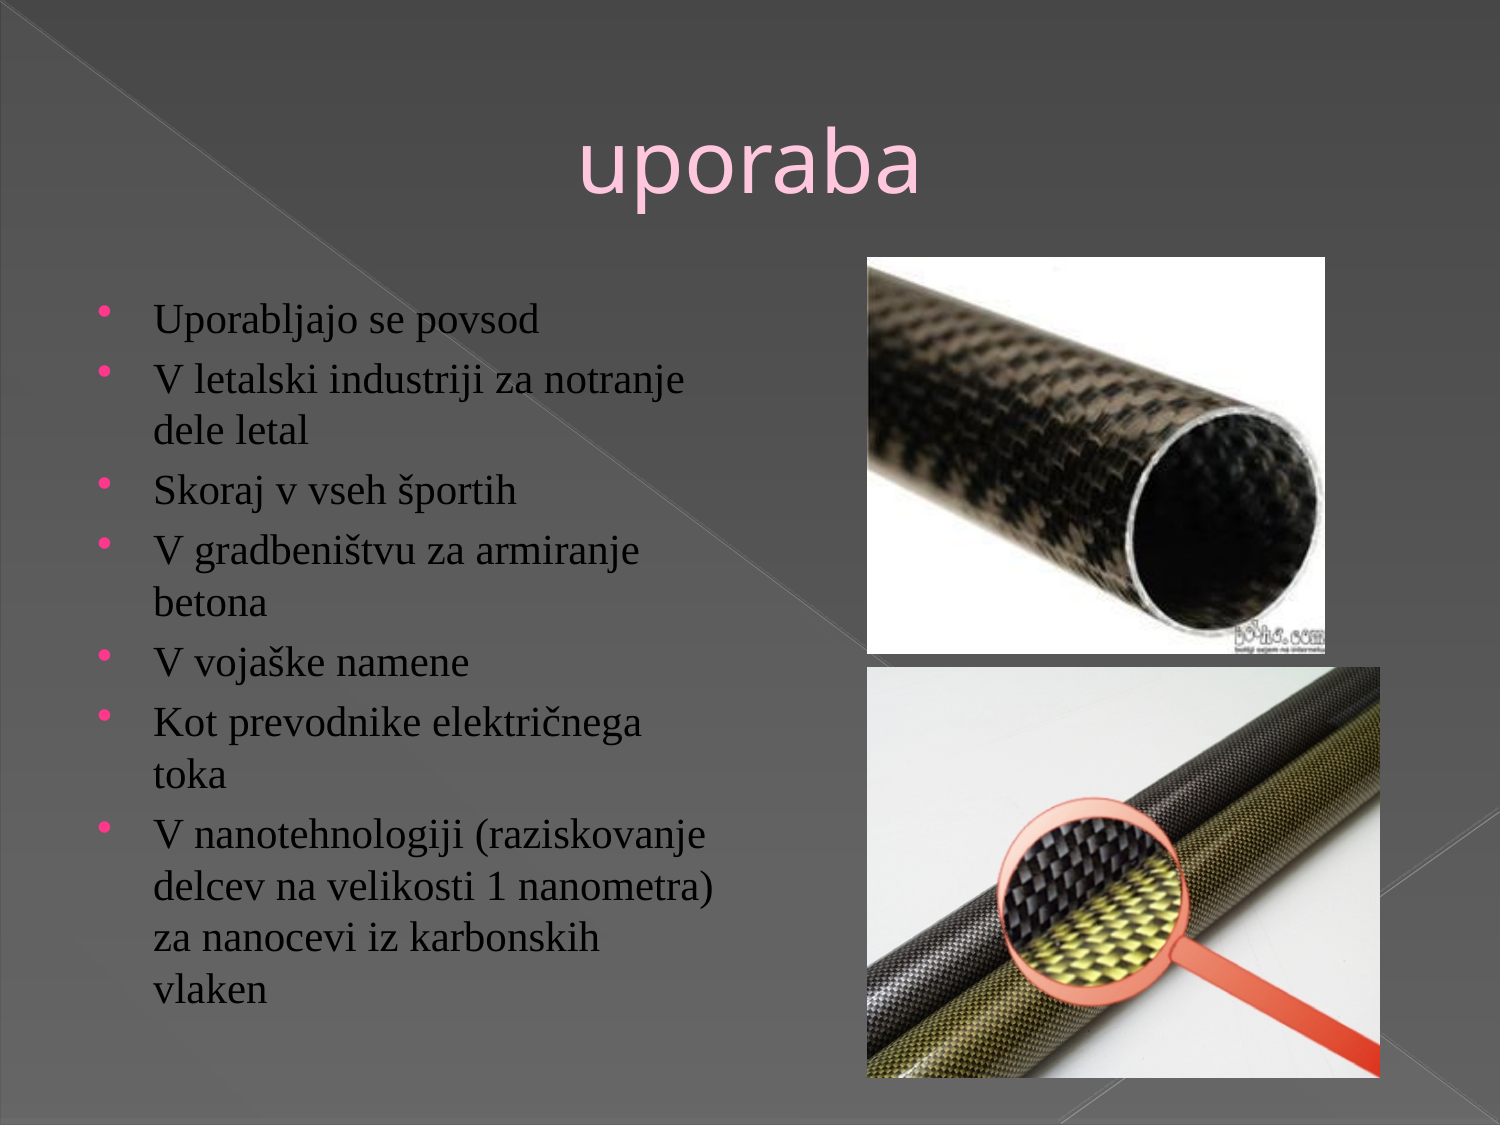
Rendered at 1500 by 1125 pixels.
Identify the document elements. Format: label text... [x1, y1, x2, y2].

title uporaba [75, 43, 1425, 274]
picture [867, 257, 1325, 654]
list Uporabljajo se povsod V letalski industriji za notranje dele letal Skoraj v vseh športih V gradbeništvu za armiranje betona V vojaške namene Kot prevodnike električnega toka V nanotehnologiji (raziskovanje delcev na velikosti 1 nanometra) za nanocevi iz karbonskih vlaken [75, 282, 738, 1025]
picture [867, 667, 1380, 1079]
